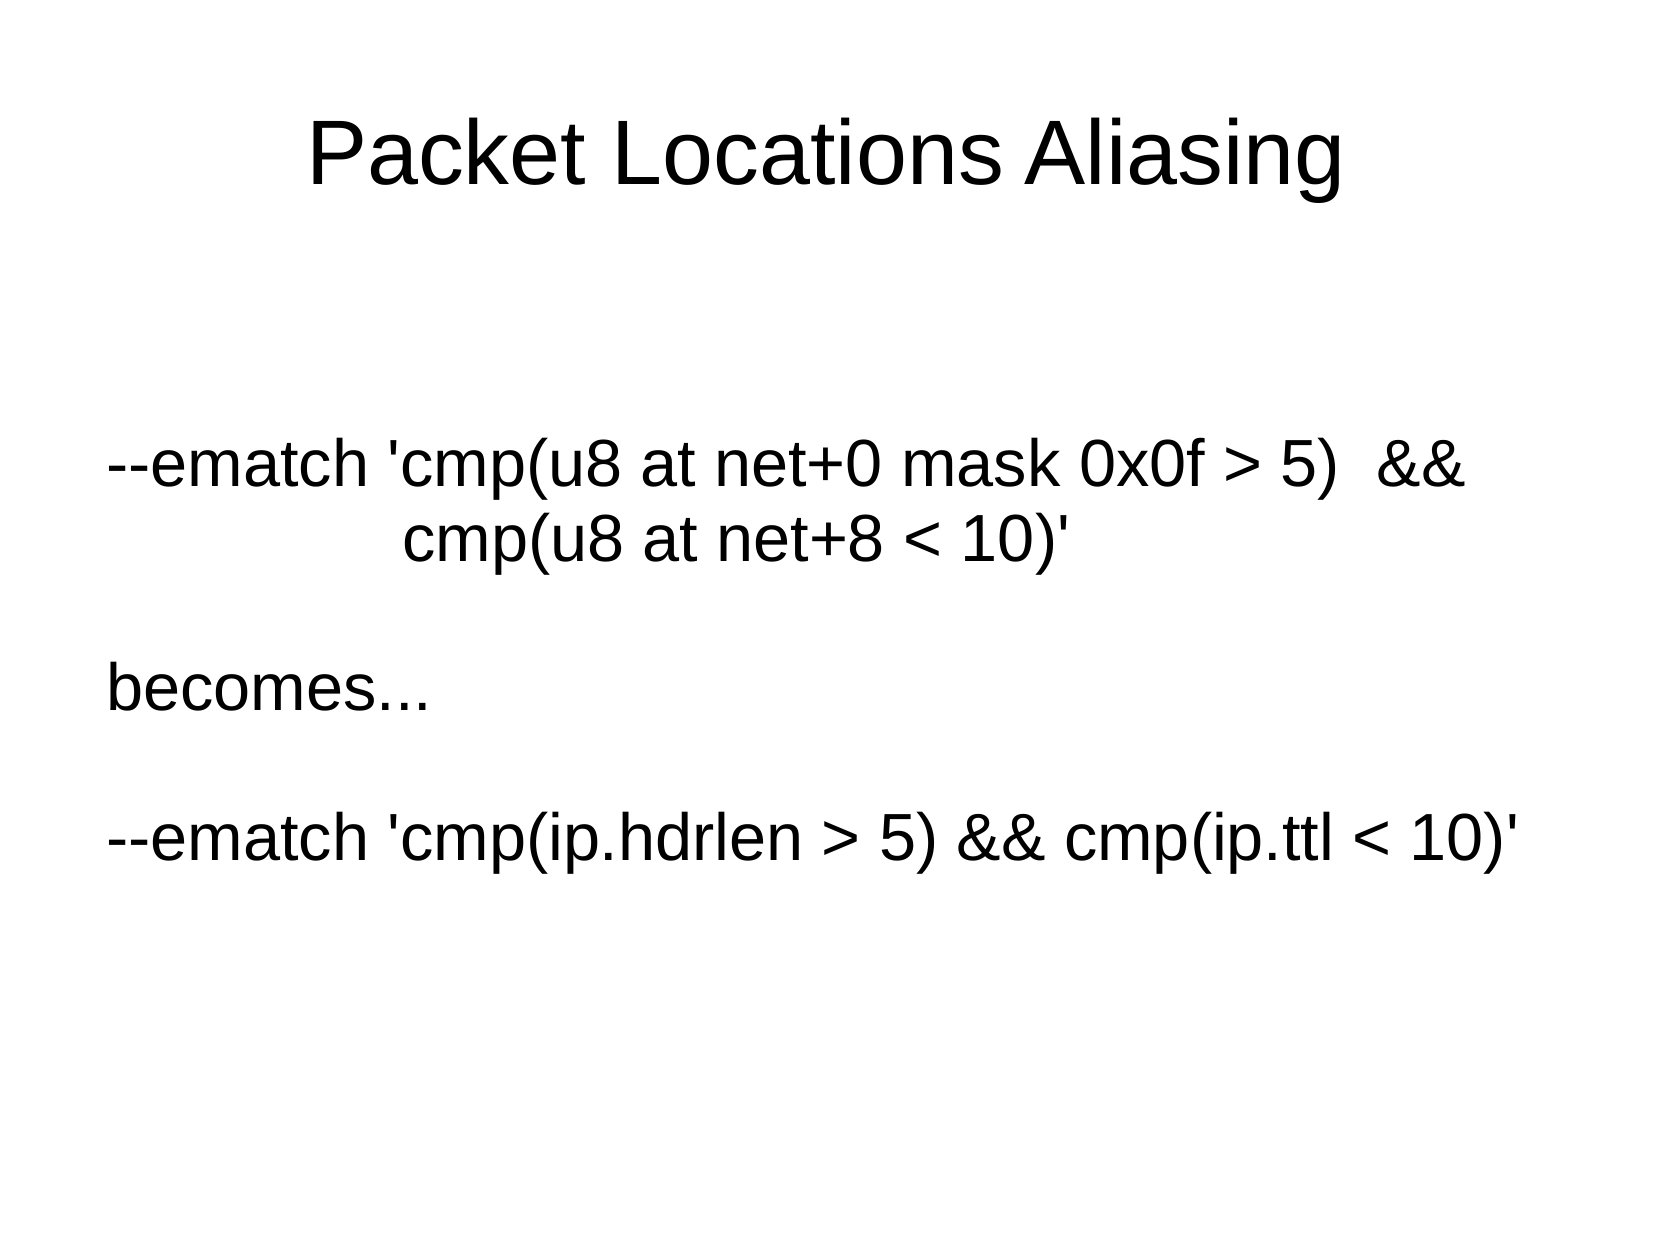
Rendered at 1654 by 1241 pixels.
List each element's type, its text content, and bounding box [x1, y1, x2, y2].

title Packet Locations Aliasing [82, 49, 1571, 257]
subtitle --ematch 'cmp(u8 at net+0 mask 0x0f > 5) && cmp(u8 at net+8 < 10)' becomes... --ematch 'cmp(ip.hdrlen > 5) && cmp(ip.ttl < 10)' [82, 278, 1571, 1097]
